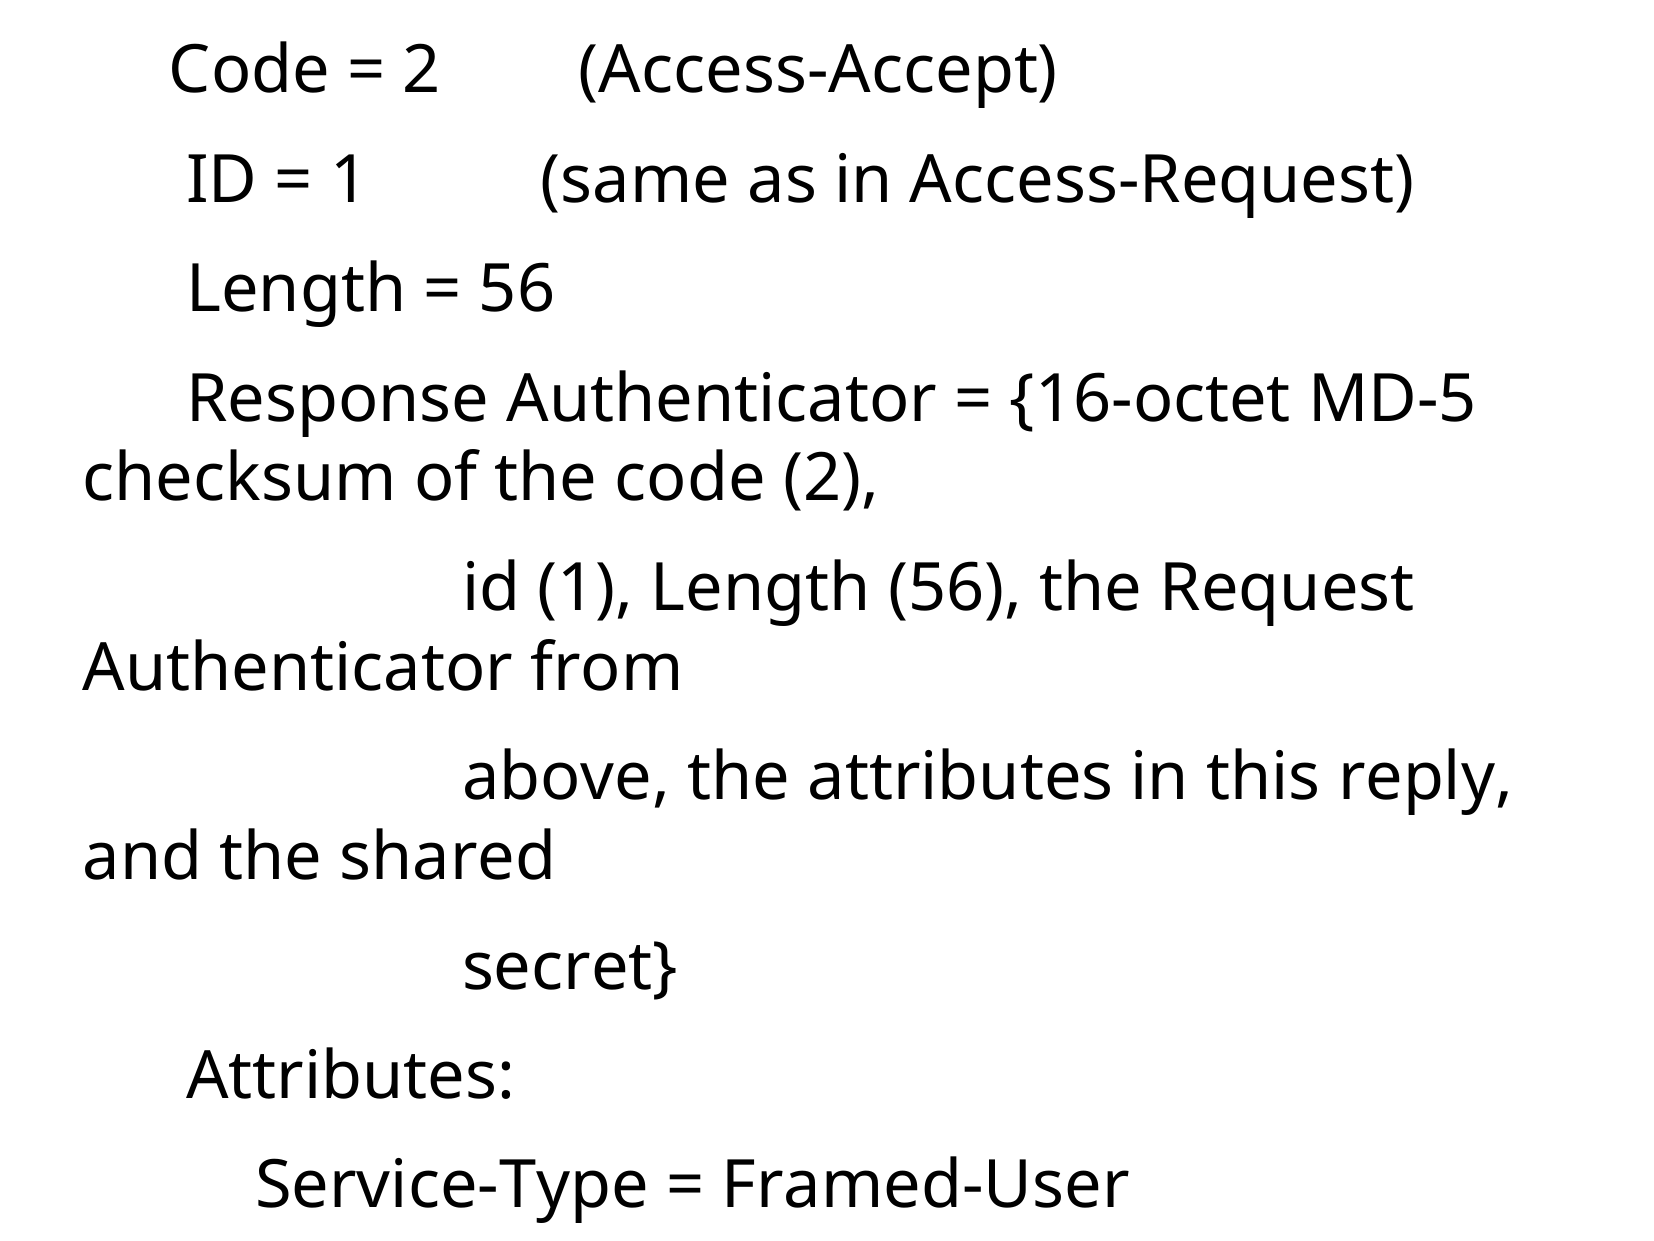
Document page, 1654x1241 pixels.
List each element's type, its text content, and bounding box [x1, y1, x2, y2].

subtitle Code = 2 (Access-Accept) ID = 1 (same as in Access-Request) Length = 56 Response Authenticator = {16-octet MD-5 checksum of the code (2), id (1), Length (56), the Request Authenticator from above, the attributes in this reply, and the shared secret} Attributes: Service-Type = Framed-User Framed-Protocol = PPP Framed-IP-Address = 255.255.255.254 Framed-Routing = None Framed-MTU = 1500 [82, 25, 1576, 1211]
